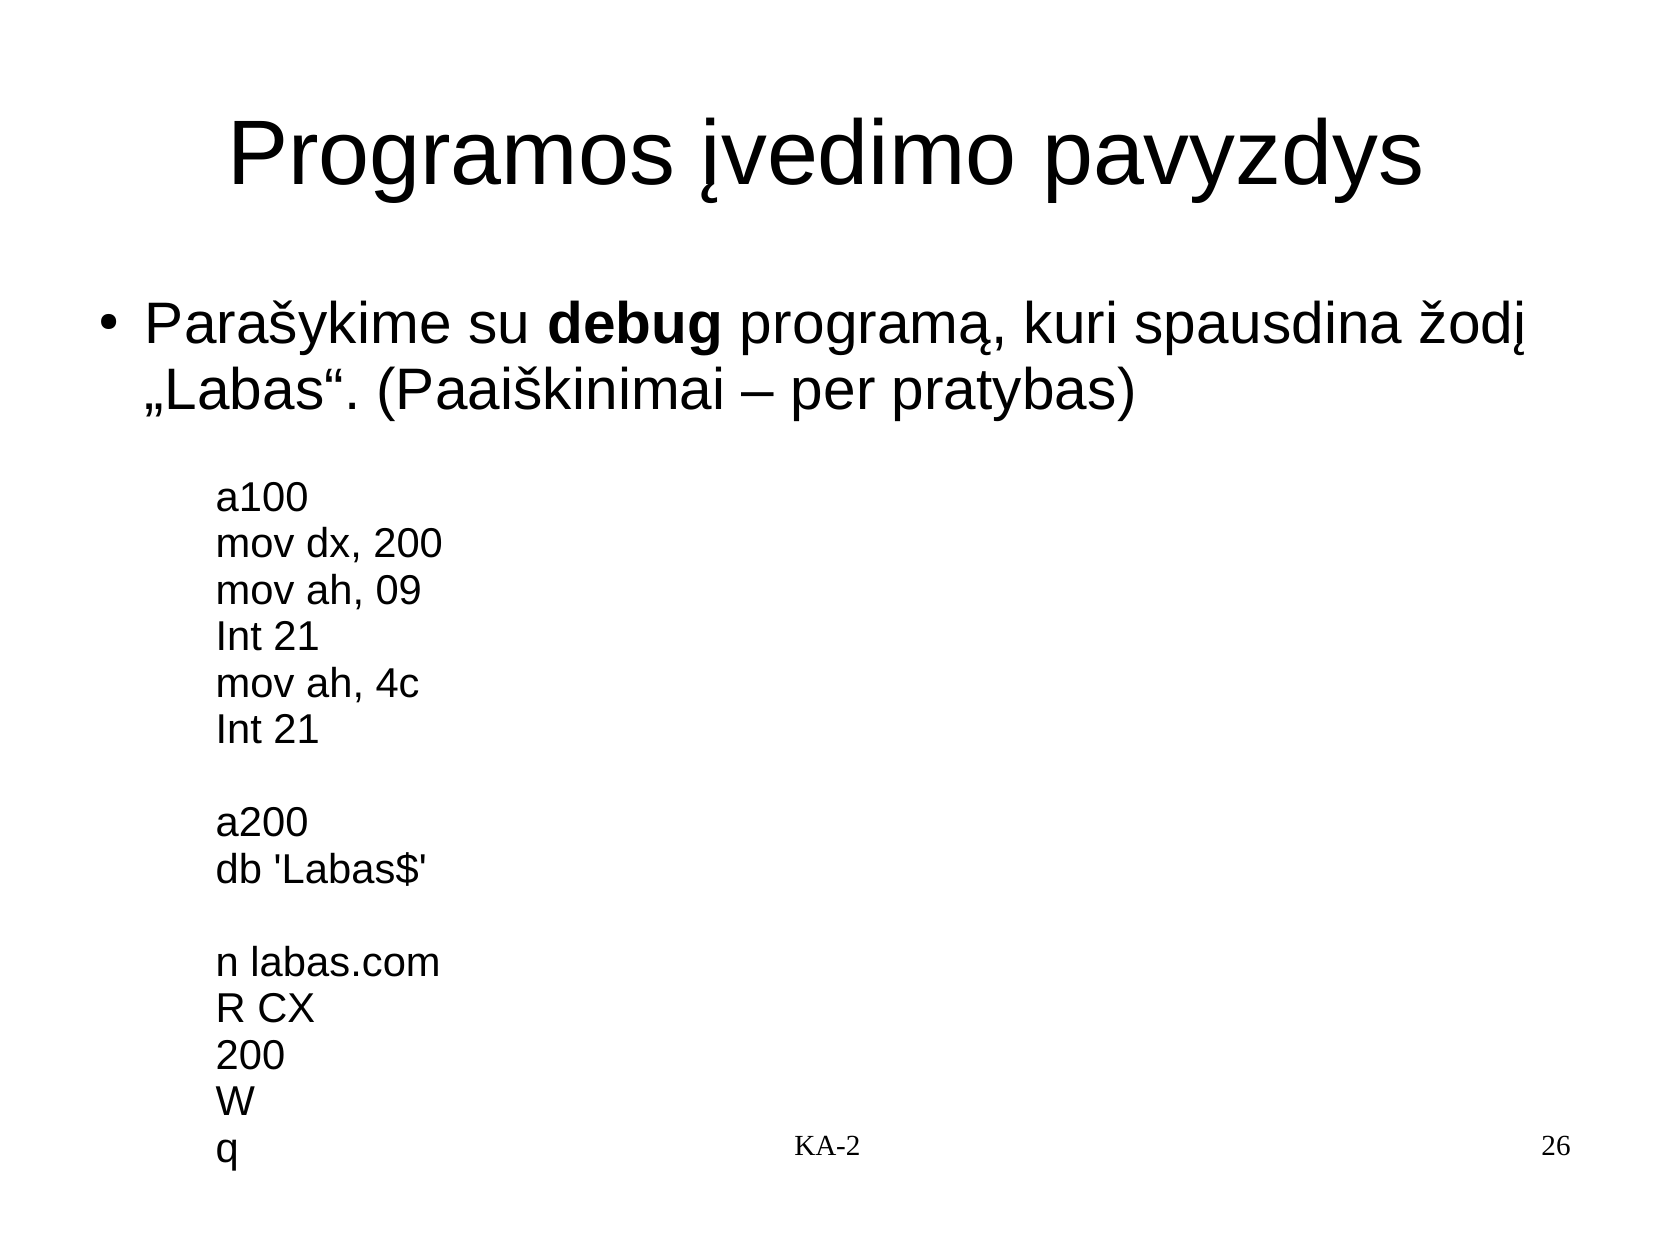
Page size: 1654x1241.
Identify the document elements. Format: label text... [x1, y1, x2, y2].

title Programos įvedimo pavyzdys [82, 49, 1571, 257]
list Parašykime su debug programą, kuri spausdina žodį „Labas“. (Paaiškinimai – per pratybas) [82, 290, 1538, 467]
text_box a100 mov dx, 200 mov ah, 09 Int 21 mov ah, 4c Int 21 a200 db 'Labas$' n labas.com R CX 200 W q [200, 466, 1406, 1193]
